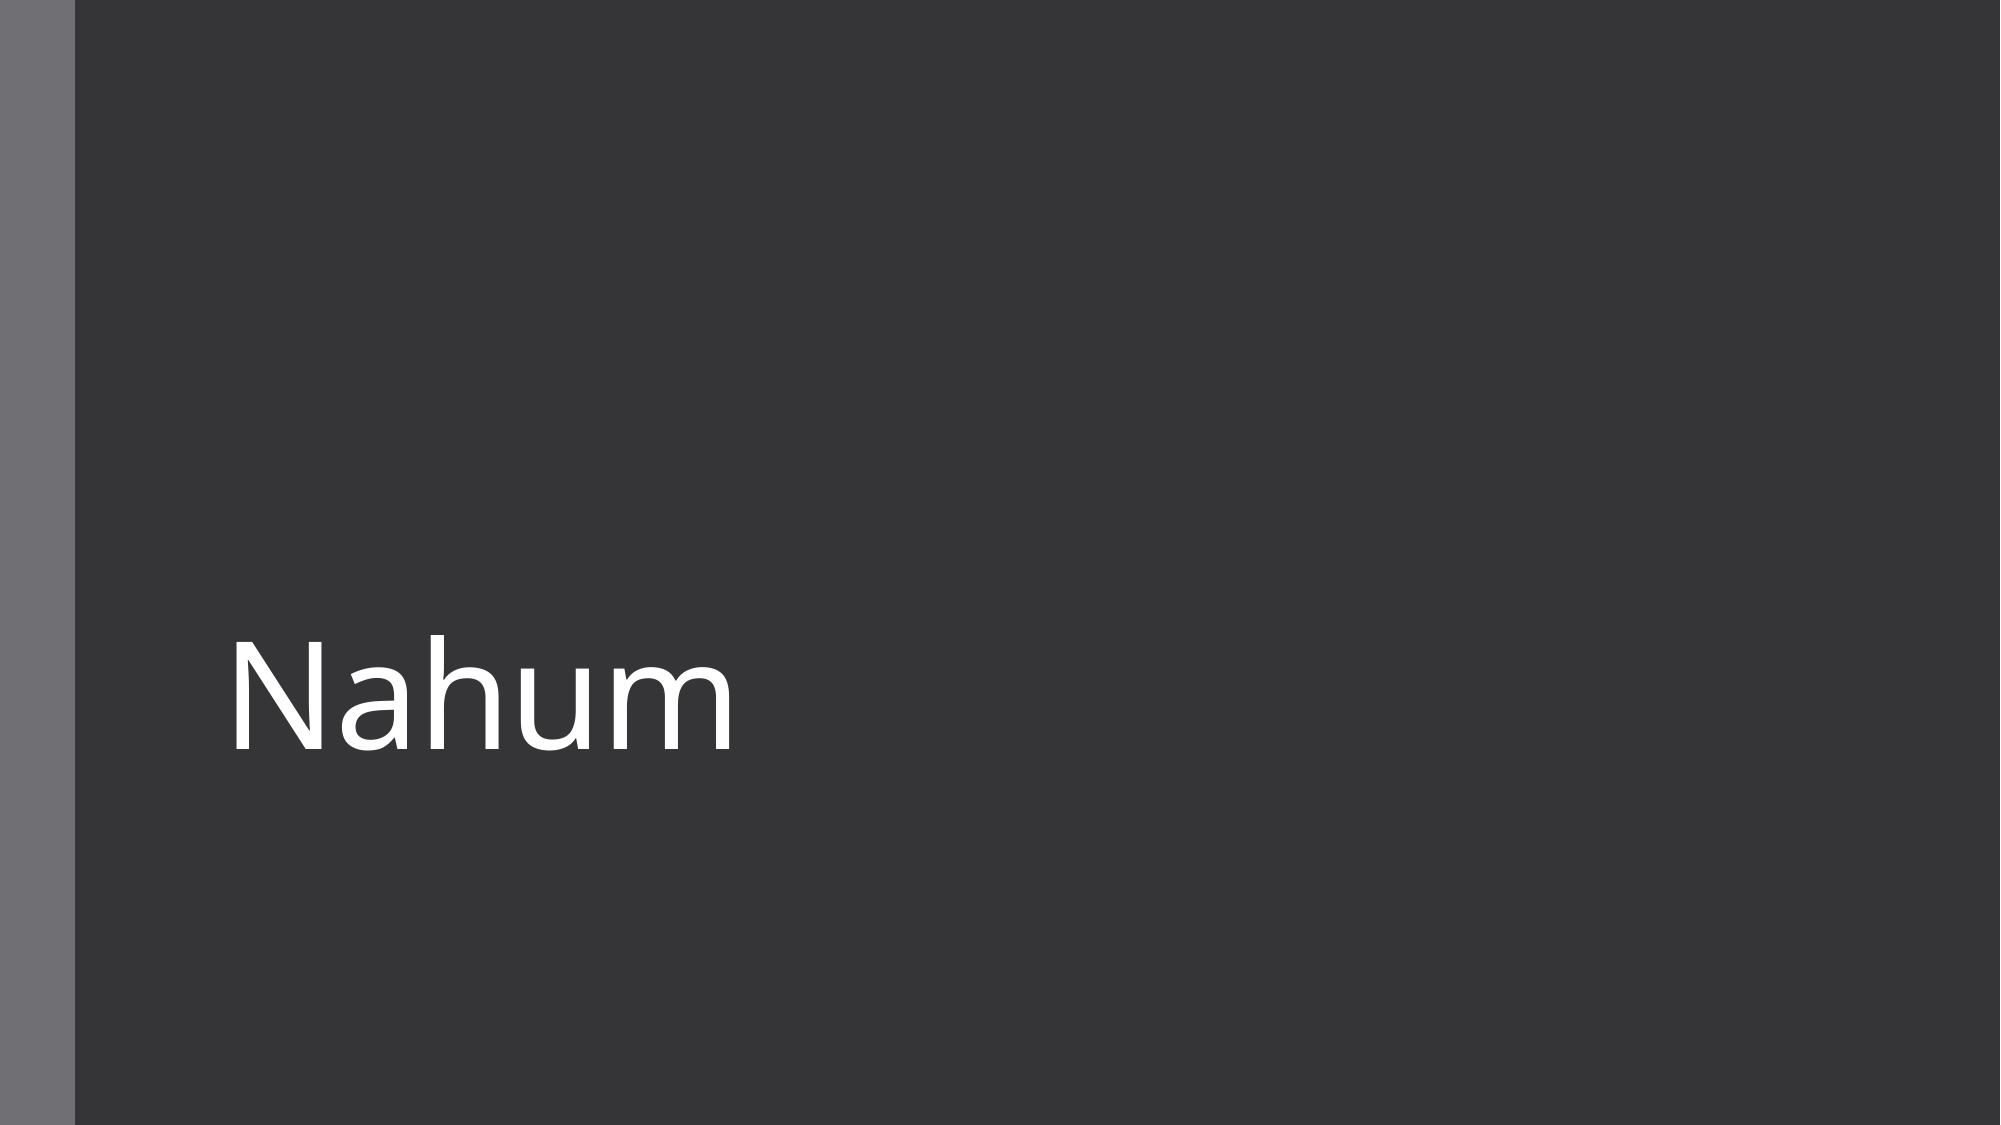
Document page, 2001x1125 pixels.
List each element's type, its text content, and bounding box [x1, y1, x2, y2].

title Nahum [206, 124, 1752, 788]
